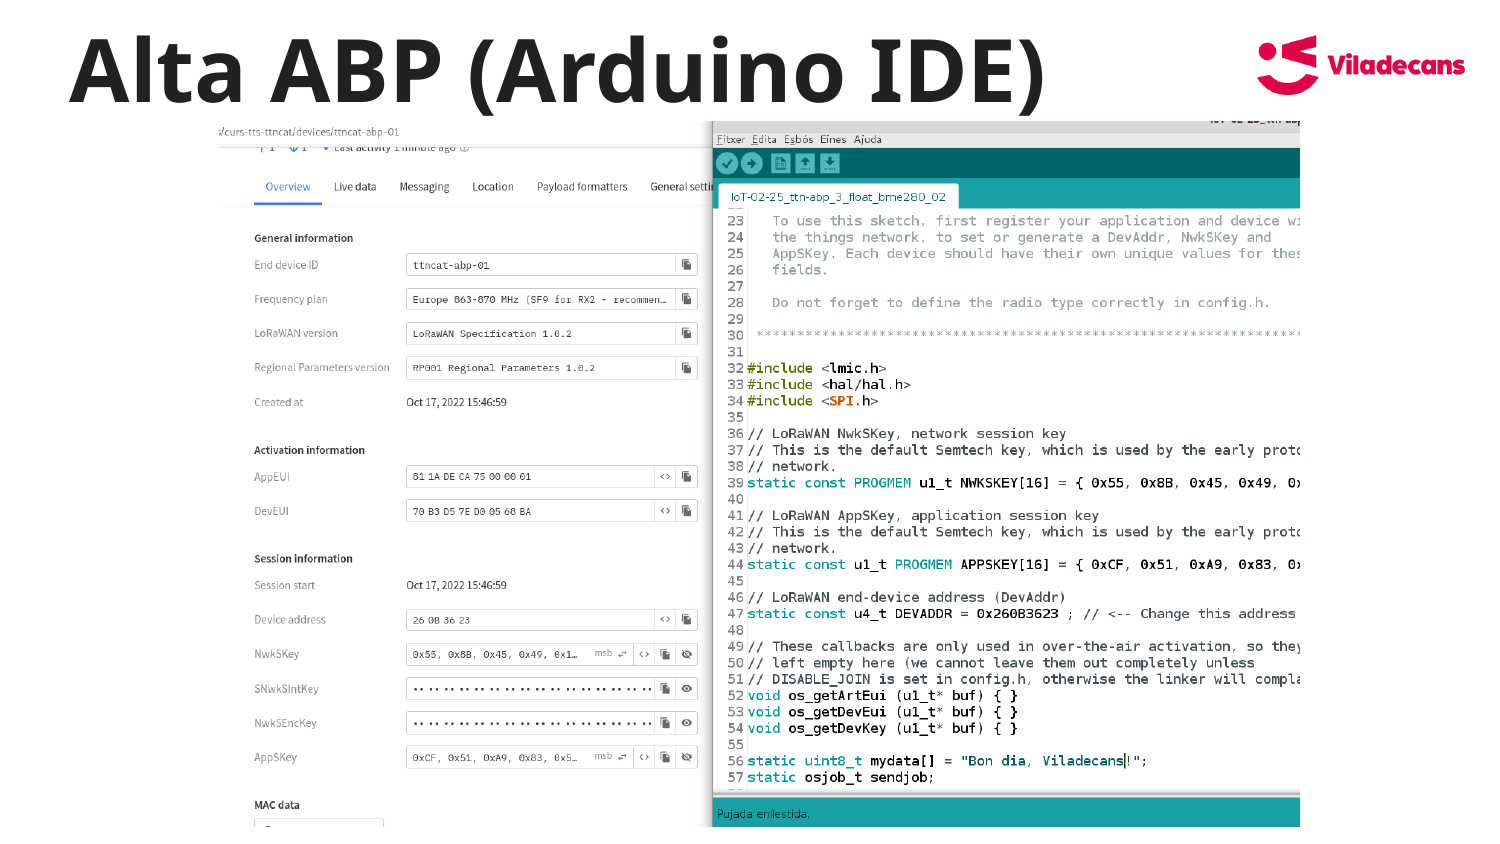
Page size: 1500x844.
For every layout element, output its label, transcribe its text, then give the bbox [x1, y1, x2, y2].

picture [219, 121, 1300, 827]
picture [1453, 35, 1465, 95]
title Alta ABP (Arduino IDE) [55, 0, 1453, 132]
